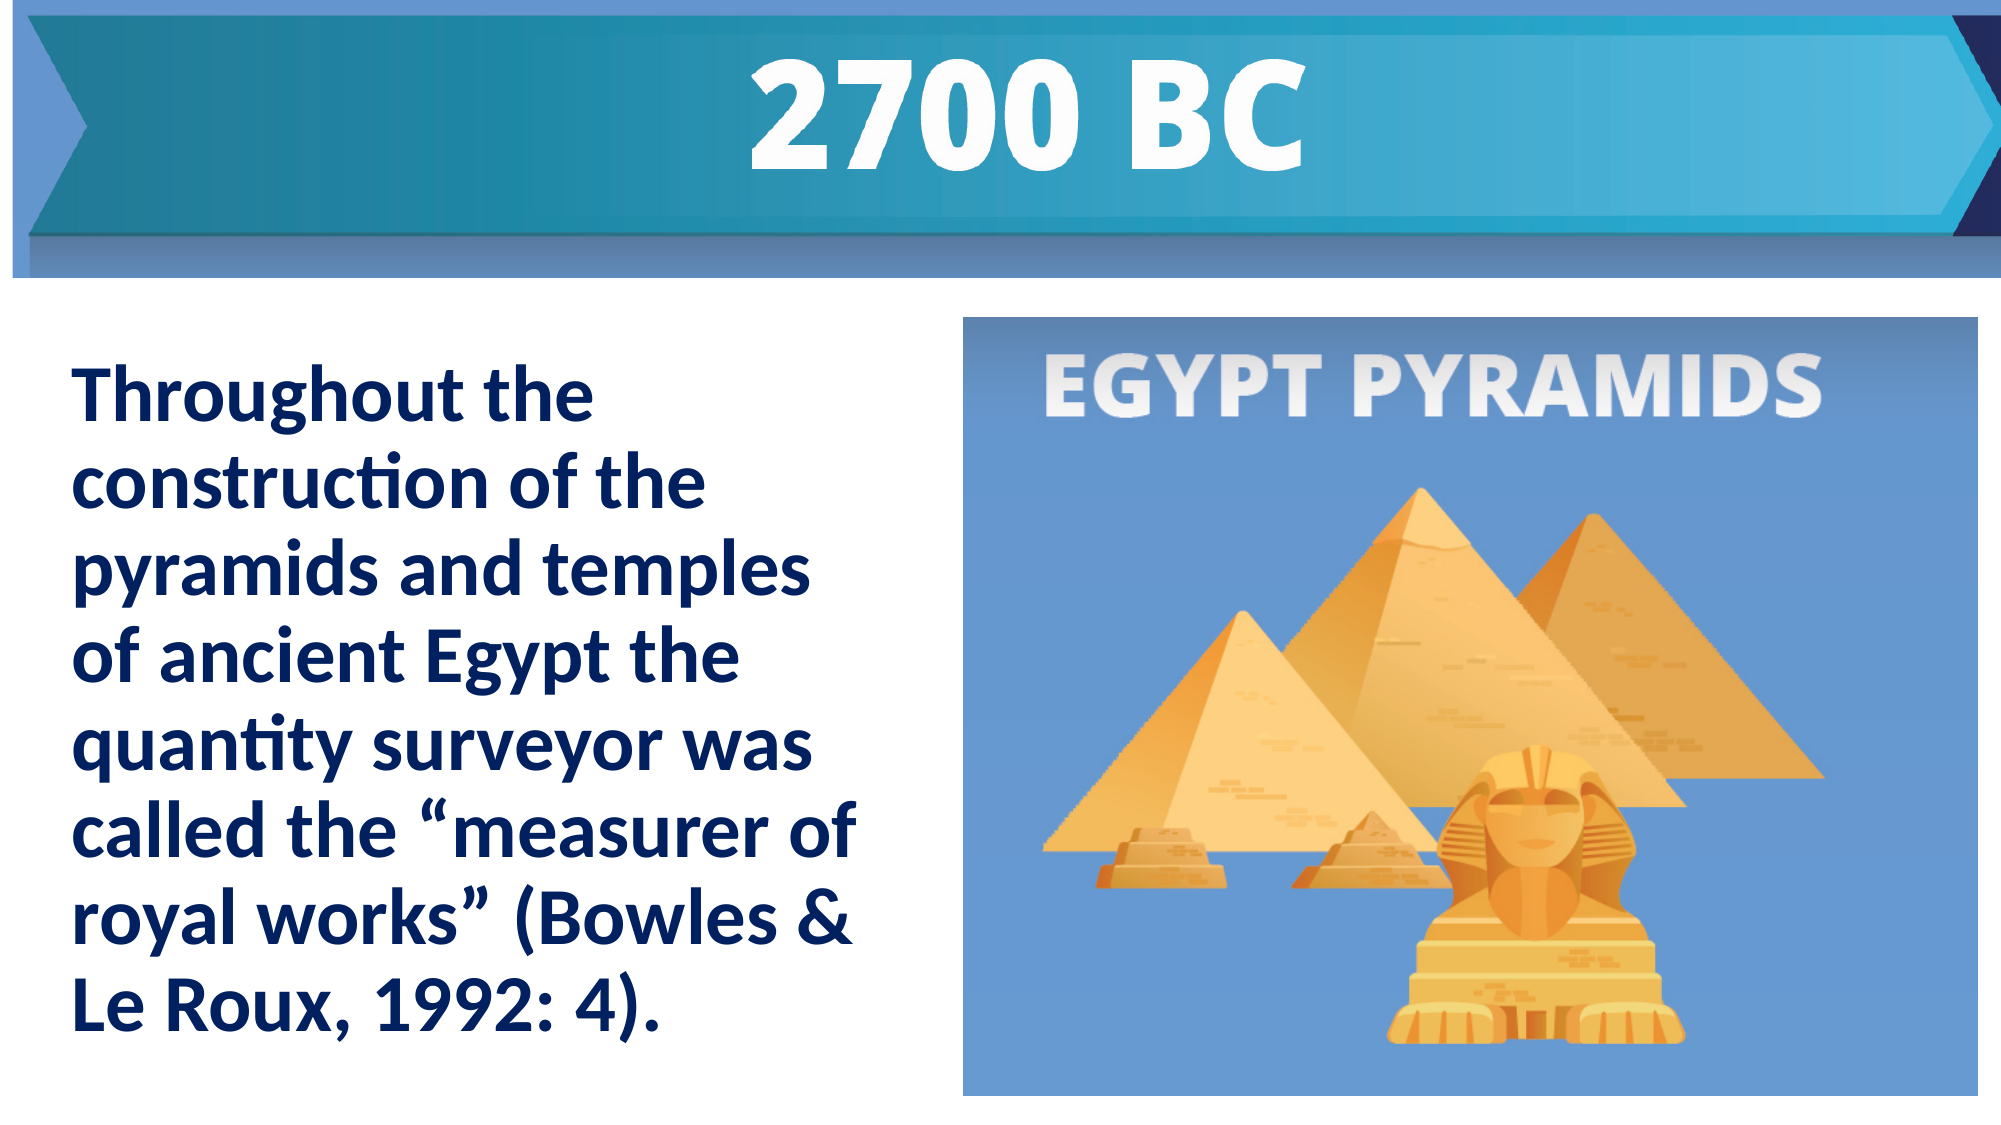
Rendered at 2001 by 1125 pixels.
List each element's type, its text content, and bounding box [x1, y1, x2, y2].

list Throughout the construction of the pyramids and temples of ancient Egypt the quantity surveyor was called the “measurer of royal works” (Bowles & Le Roux, 1992: 4). [56, 344, 907, 1059]
picture [12, 0, 2000, 278]
picture [963, 317, 1979, 1096]
